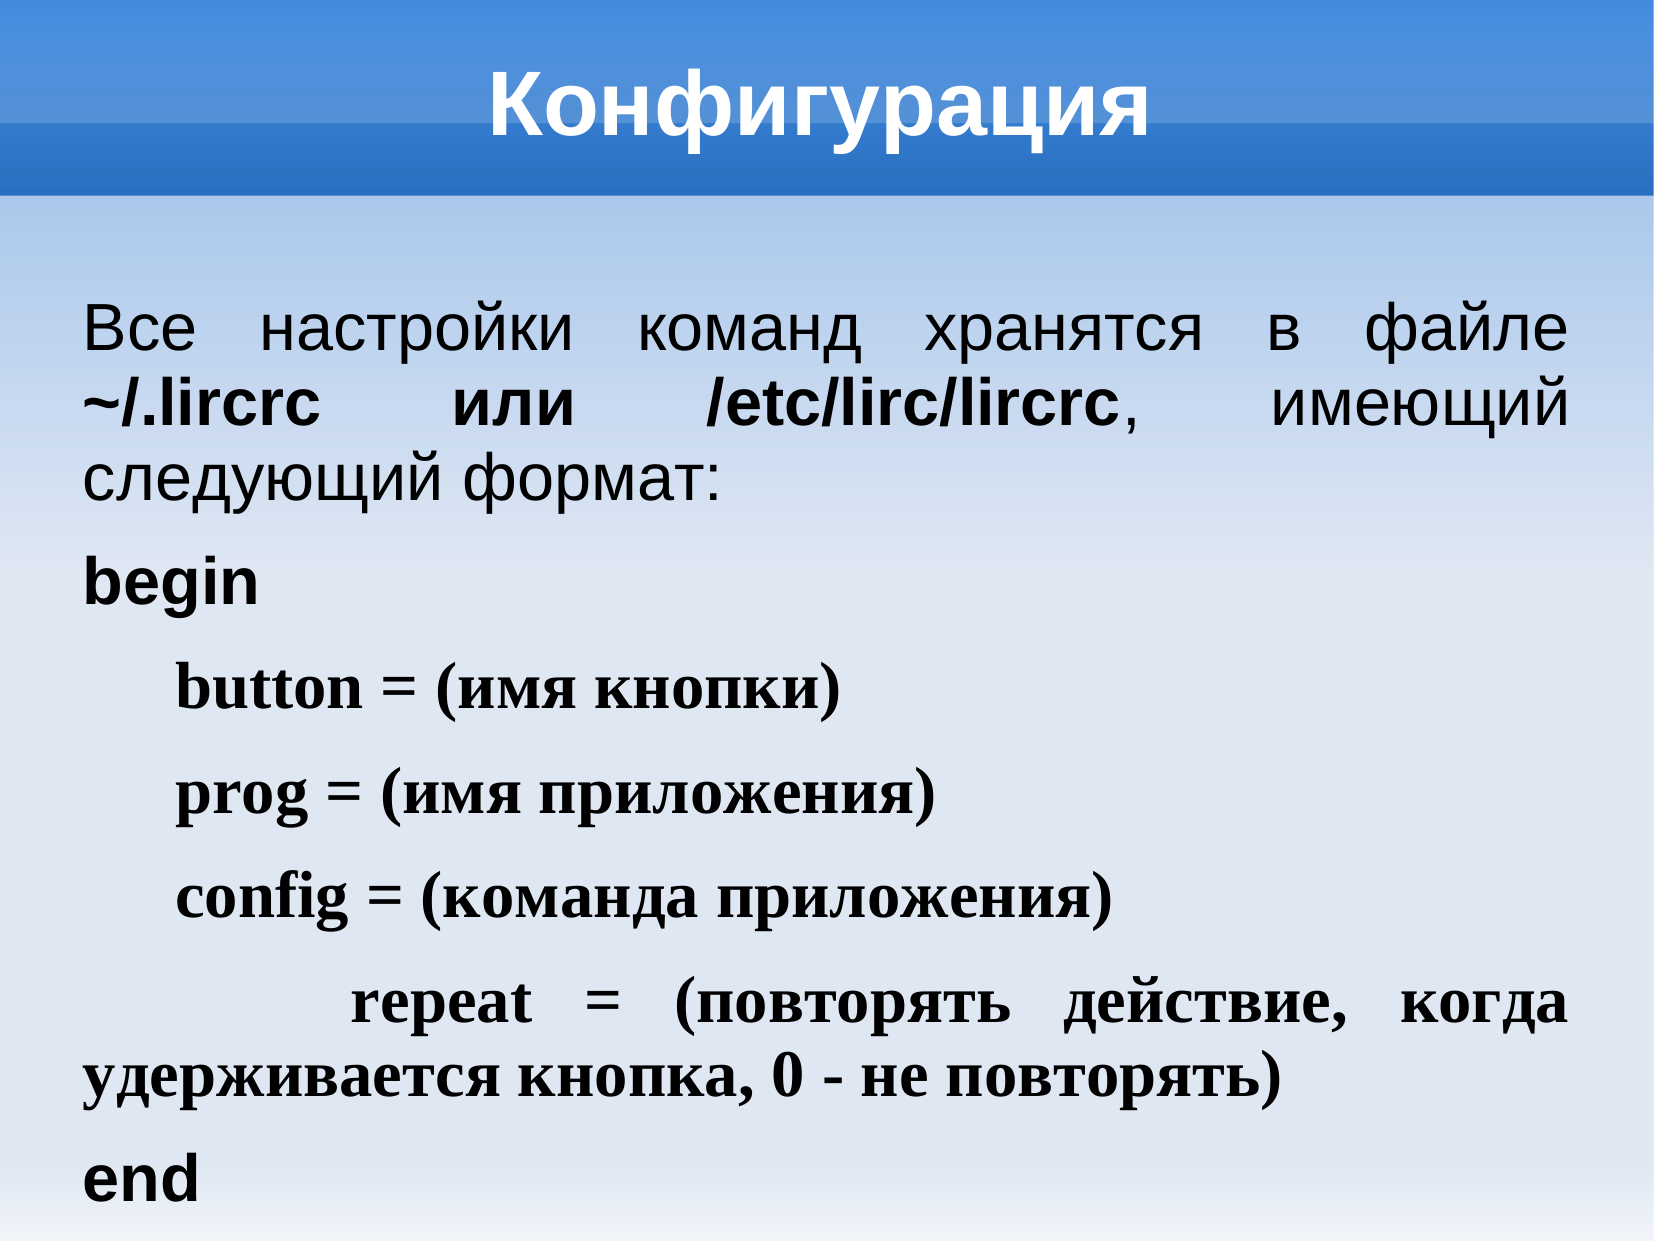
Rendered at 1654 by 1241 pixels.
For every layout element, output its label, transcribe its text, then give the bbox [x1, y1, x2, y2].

picture [0, 0, 1654, 1241]
title Конфигурация [76, 7, 1565, 200]
list Все настройки команд хранятся в файле ~/.lircrc или /etc/lirc/lircrc, имеющий следующий формат: begin button = (имя кнопки) prog = (имя приложения) config = (команда приложения) repeat = (повторять действие, когда удерживается кнопка, 0 - не повторять) end [82, 290, 1571, 1216]
